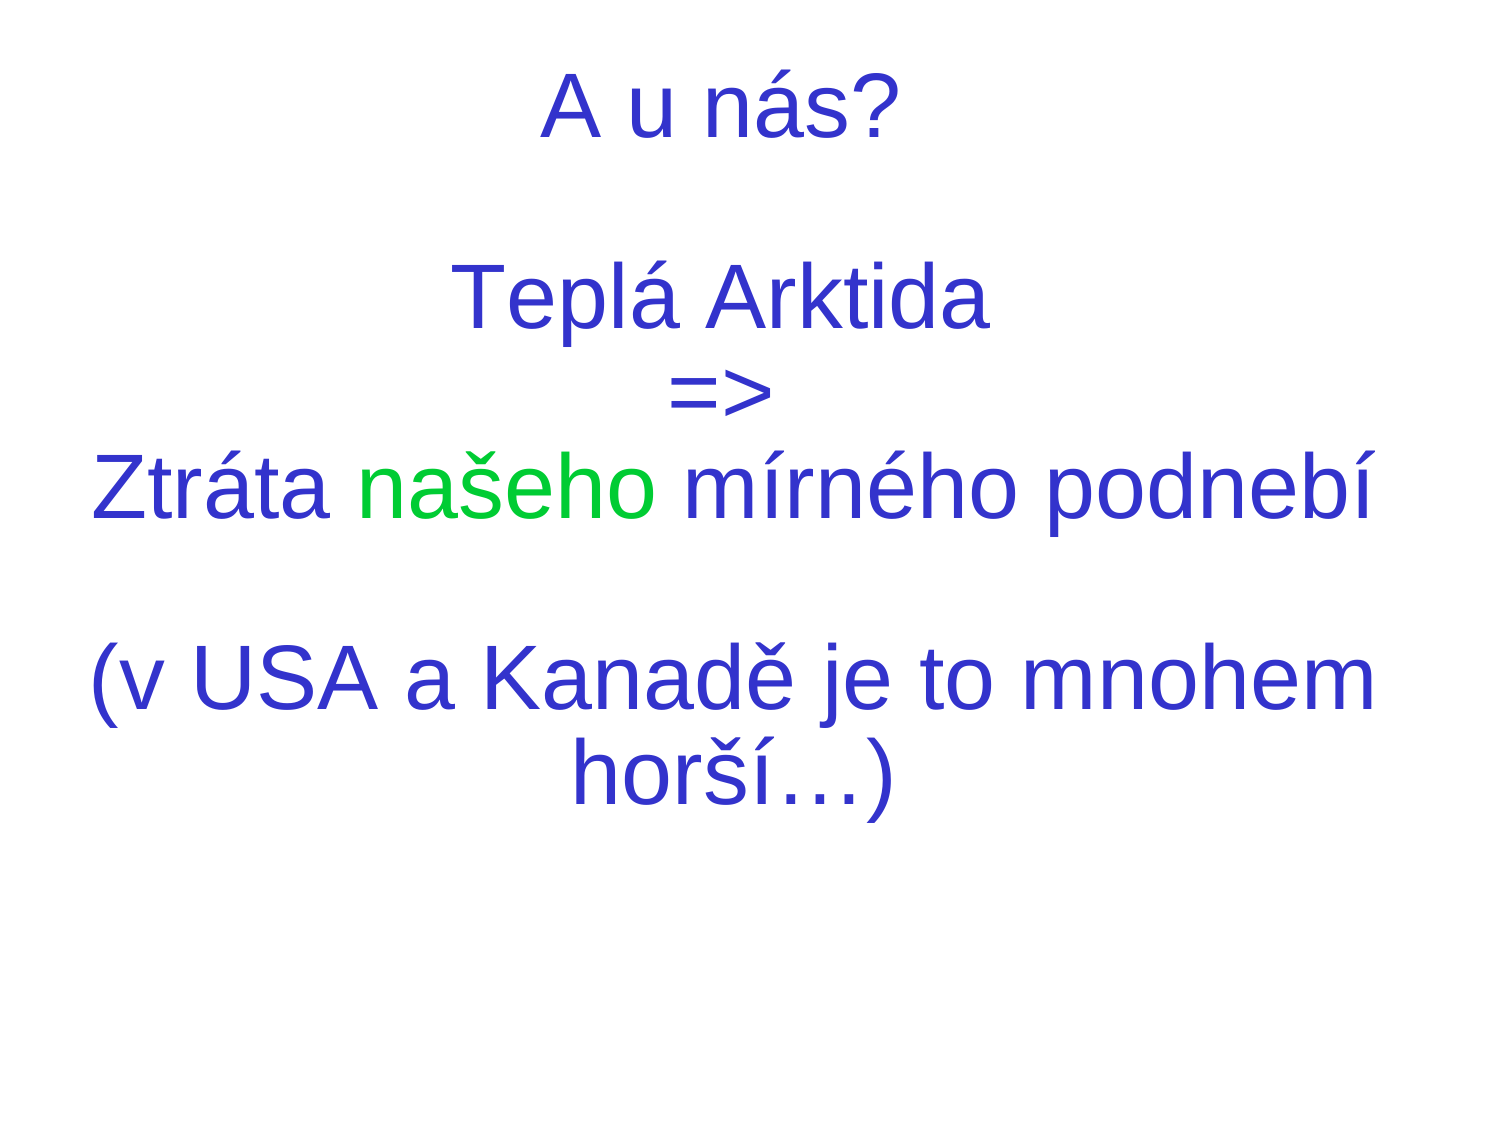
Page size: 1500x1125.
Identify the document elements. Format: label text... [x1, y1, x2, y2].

title A u nás? Teplá Arktida => Ztráta našeho mírného podnebí (v USA a Kanadě je to mnohem horší…) [59, 61, 1409, 824]
